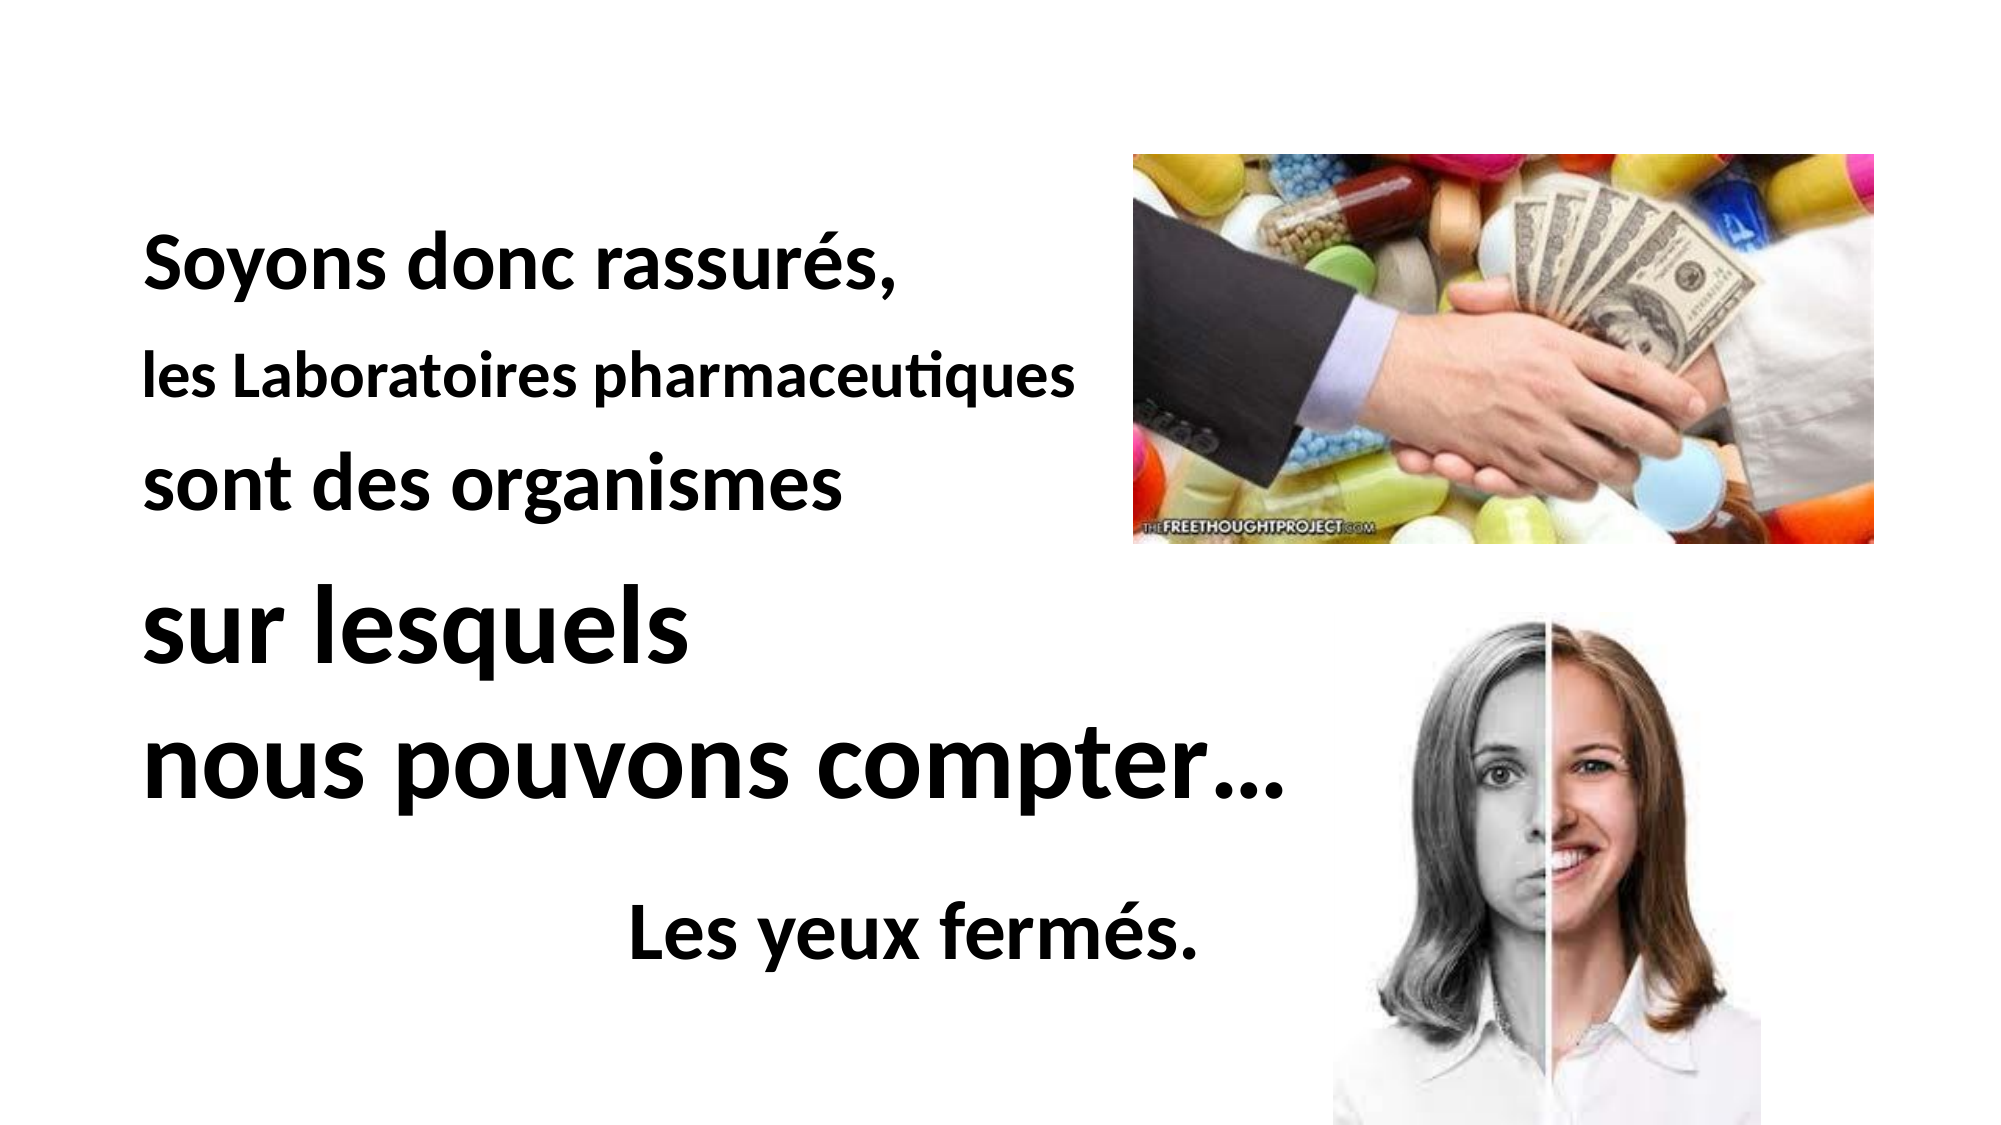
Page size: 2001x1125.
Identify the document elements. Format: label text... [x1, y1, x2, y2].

text_box sur lesquels nous pouvons compter… [126, 543, 1334, 829]
title Soyons donc rassurés, [128, 158, 977, 323]
picture [1333, 612, 1761, 1125]
text_box Les yeux fermés. [613, 869, 1235, 984]
text_box sont des organismes [127, 419, 878, 535]
picture [1133, 154, 1874, 544]
text_box les Laboratoires pharmaceutiques [126, 323, 1092, 419]
